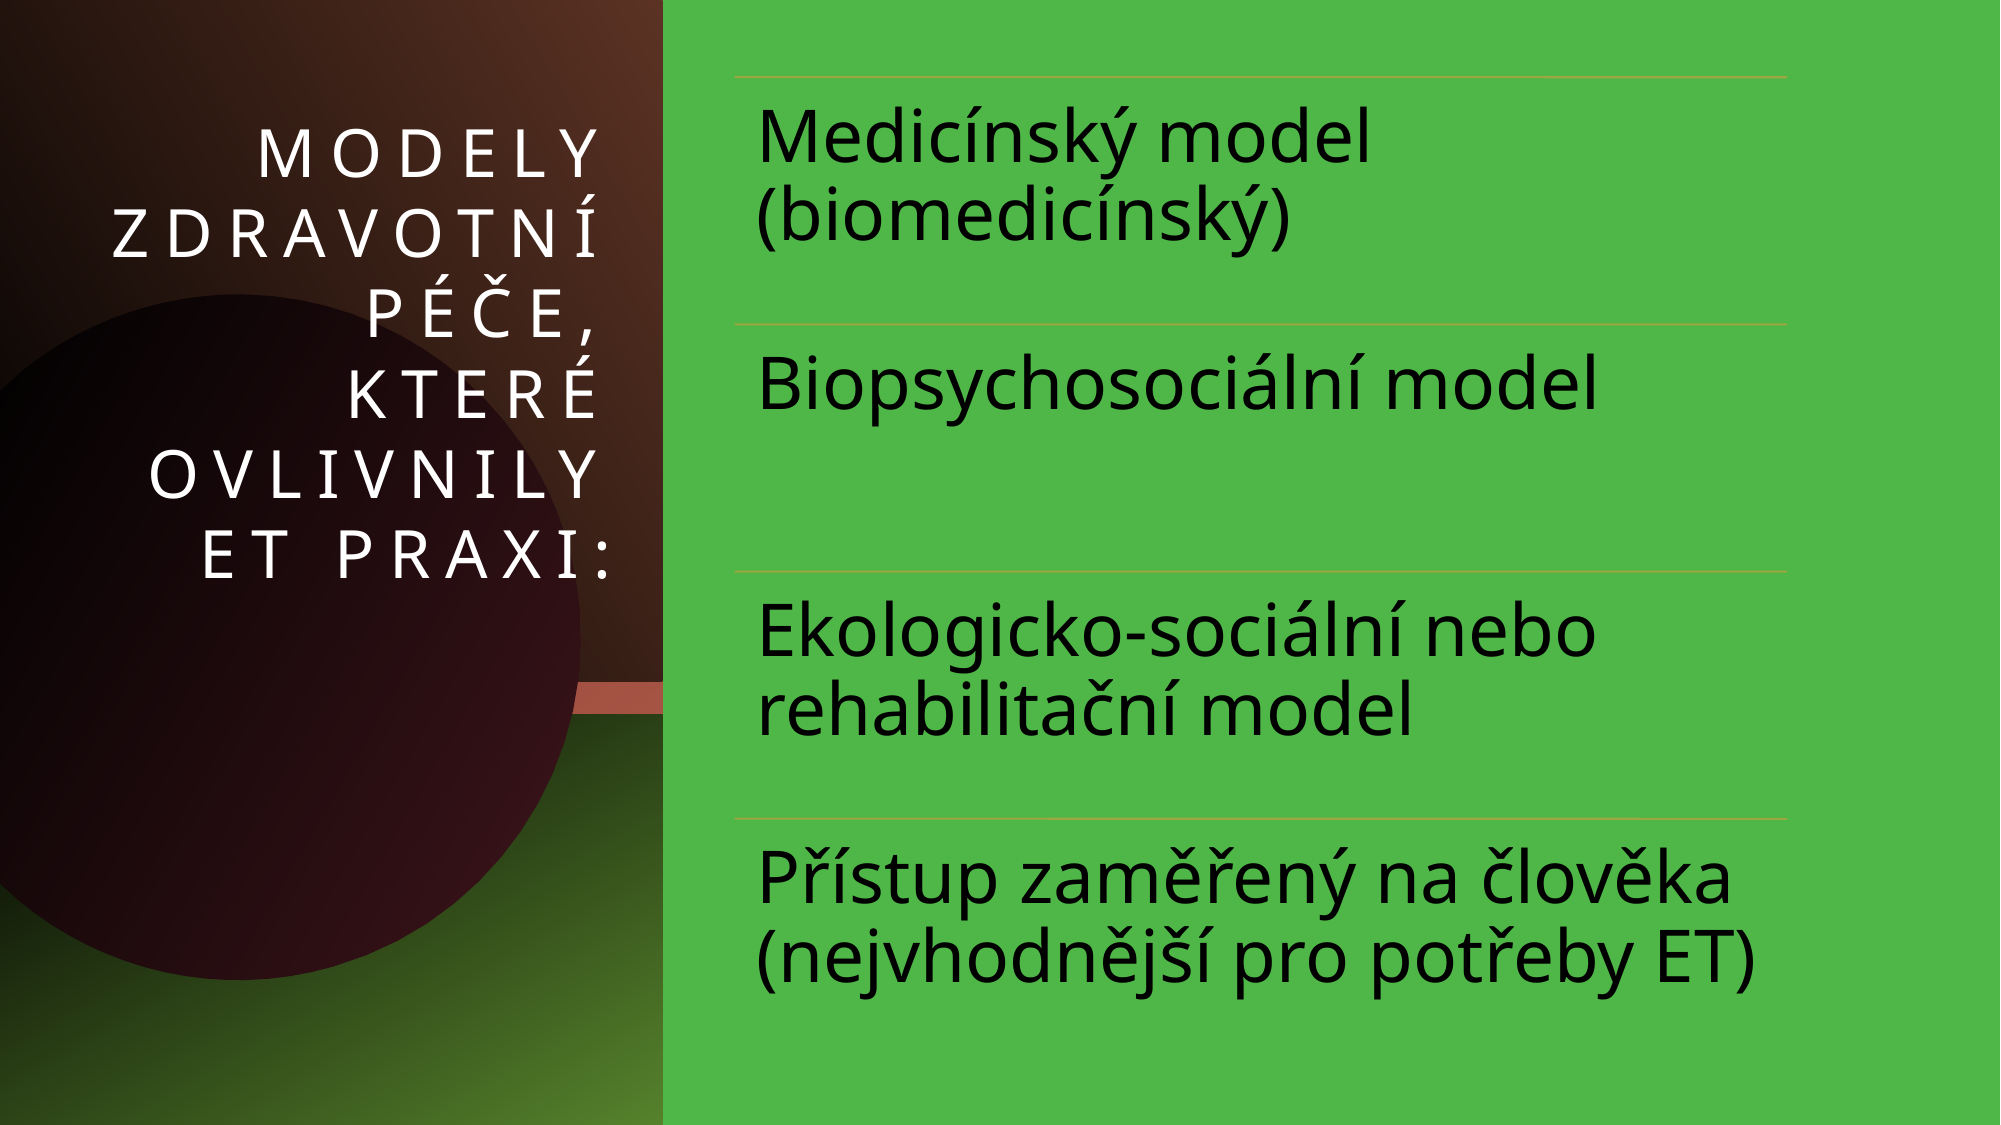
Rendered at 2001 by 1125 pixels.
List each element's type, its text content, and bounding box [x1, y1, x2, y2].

title Modely zdravotní péče, které ovlivnily ET praxi: [111, 96, 626, 672]
text_box Přístup zaměřený na člověka (nejvhodnější pro potřeby ET) [734, 818, 1788, 1067]
text_box Biopsychosociální model [734, 324, 1788, 570]
text_box [0, 0, 2000, 1125]
text_box Ekologicko-sociální nebo rehabilitační model [734, 571, 1788, 817]
text_box Medicínský model (biomedicínský) [734, 77, 1788, 323]
